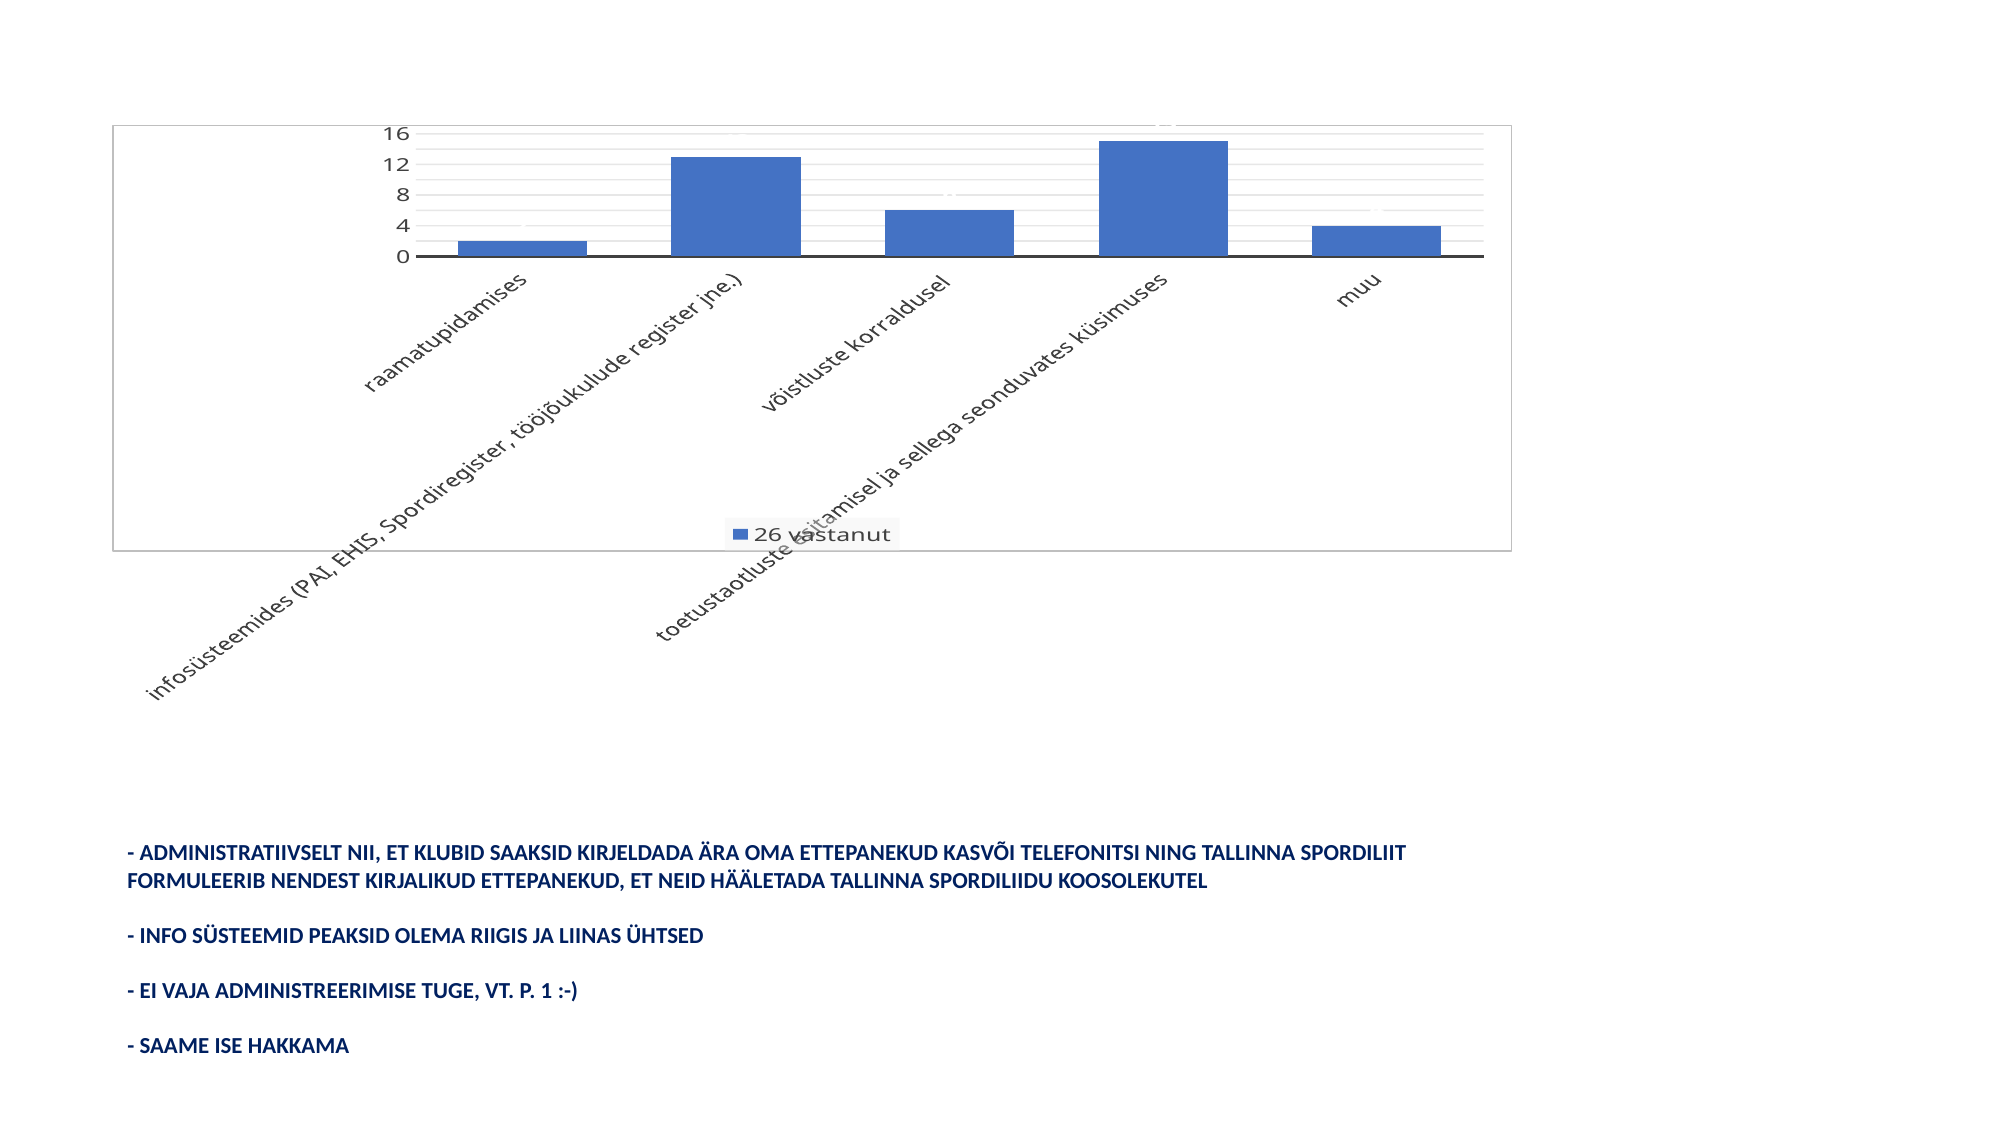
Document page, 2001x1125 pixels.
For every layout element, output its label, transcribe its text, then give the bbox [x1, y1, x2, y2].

chart [112, 112, 1513, 706]
title Administreerimisel vajaksite tuge... - Administratiivselt nii, et klubid saaksid kirjeldada ära oma ettepanekud kasvõi telefonitsi ning Tallinna Spordiliit formuleerib nendest kirjalikud ettepanekud, et neid hääletada Tallinna Spordiliidu koosolekutel - info süsteemid peaksid olema riigis ja liinas ühtsed - Ei vaja administreerimise tuge, vt. p. 1 :-) - saame ise hakkama [112, 736, 1513, 1125]
